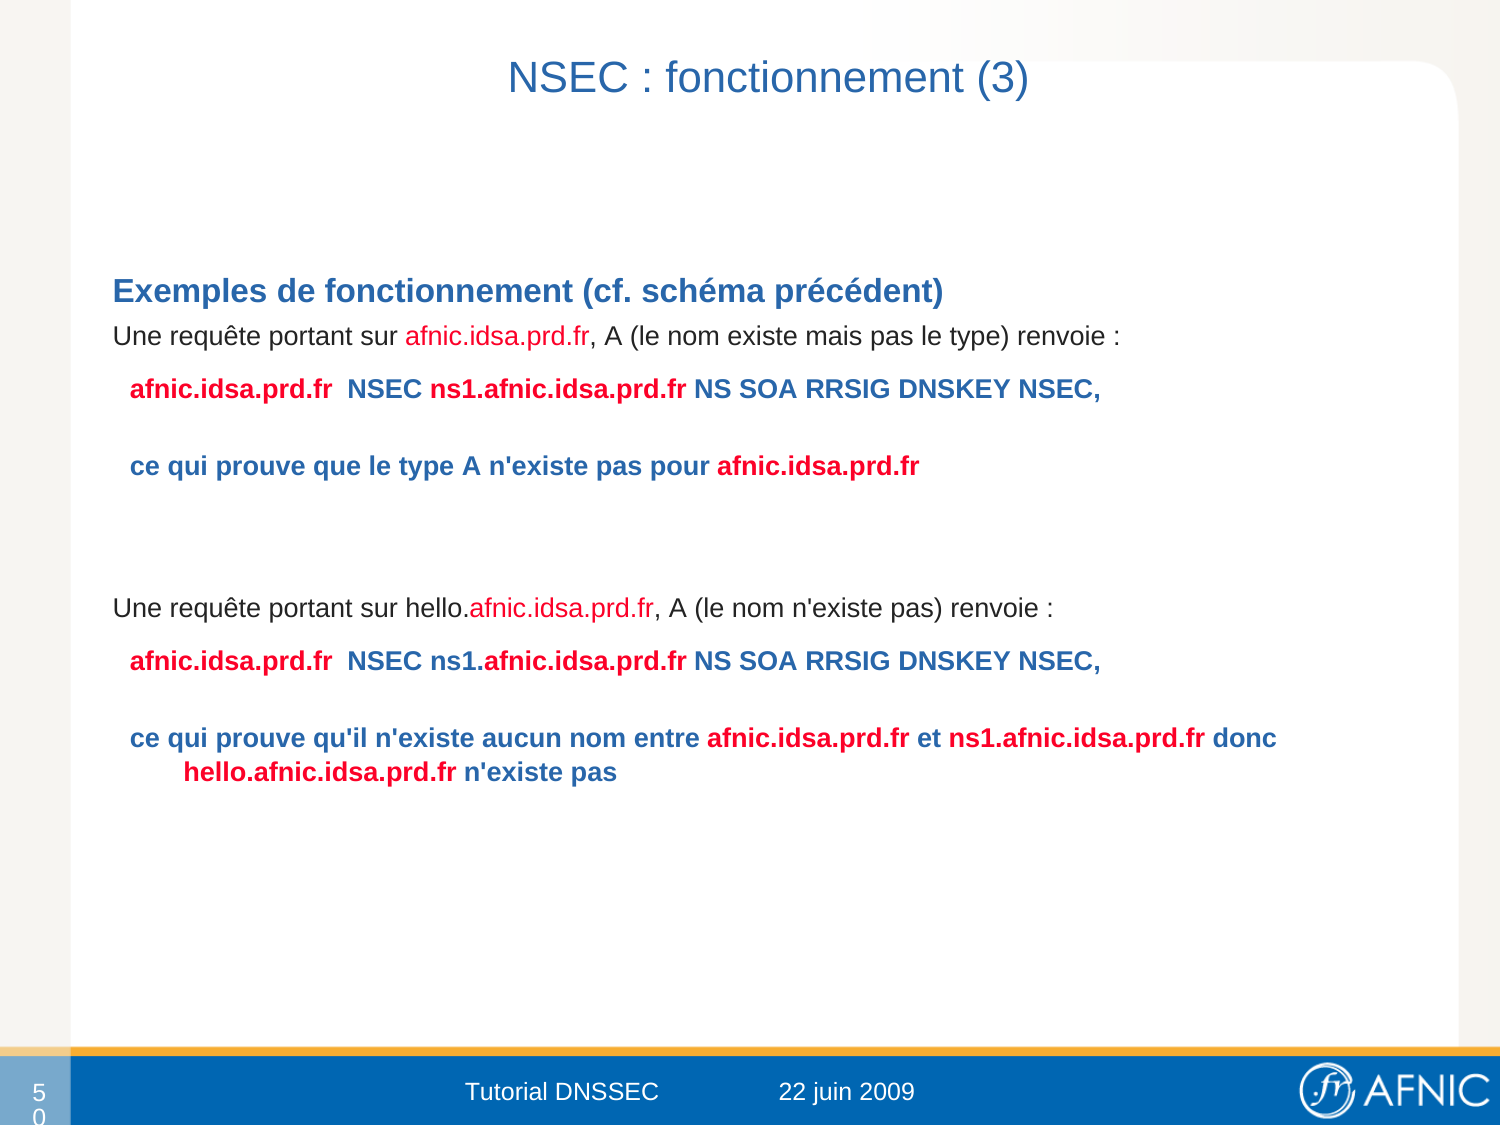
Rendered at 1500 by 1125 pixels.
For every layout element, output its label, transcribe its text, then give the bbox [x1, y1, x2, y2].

list Exemples de fonctionnement (cf. schéma précédent) Une requête portant sur afnic.idsa.prd.fr, A (le nom existe mais pas le type) renvoie : afnic.idsa.prd.fr NSEC ns1.afnic.idsa.prd.fr NS SOA RRSIG DNSKEY NSEC, ce qui prouve que le type A n'existe pas pour afnic.idsa.prd.fr Une requête portant sur hello.afnic.idsa.prd.fr, A (le nom n'existe pas) renvoie : afnic.idsa.prd.fr NSEC ns1.afnic.idsa.prd.fr NS SOA RRSIG DNSKEY NSEC, ce qui prouve qu'il n'existe aucun nom entre afnic.idsa.prd.fr et ns1.afnic.idsa.prd.fr donc hello.afnic.idsa.prd.fr n'existe pas [112, 266, 1426, 994]
title NSEC : fonctionnement (3) [112, 12, 1426, 138]
picture [35, 1110, 43, 1124]
picture [0, 0, 1500, 1125]
